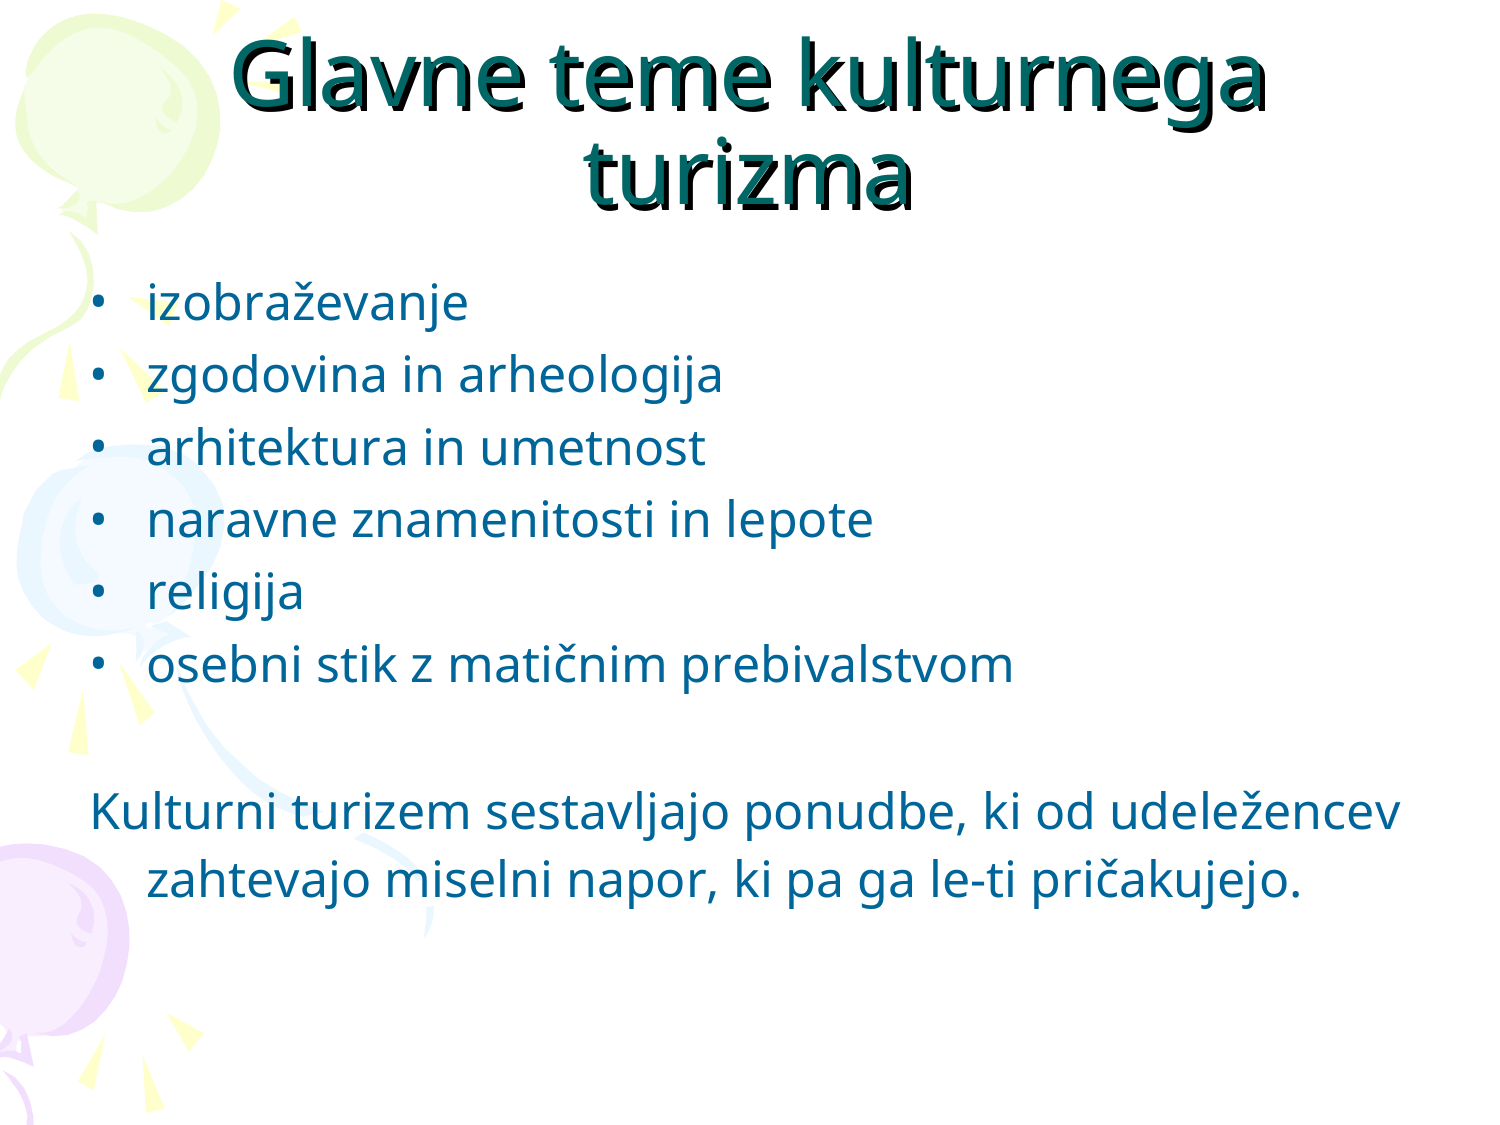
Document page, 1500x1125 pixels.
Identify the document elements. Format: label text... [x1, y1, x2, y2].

title Glavne teme kulturnega turizma [72, 16, 1426, 233]
list izobraževanje zgodovina in arheologija arhitektura in umetnost naravne znamenitosti in lepote religija osebni stik z matičnim prebivalstvom Kulturni turizem sestavljajo ponudbe, ki od udeležencev zahtevajo miselni napor, ki pa ga le-ti pričakujejo. [75, 262, 1426, 1005]
